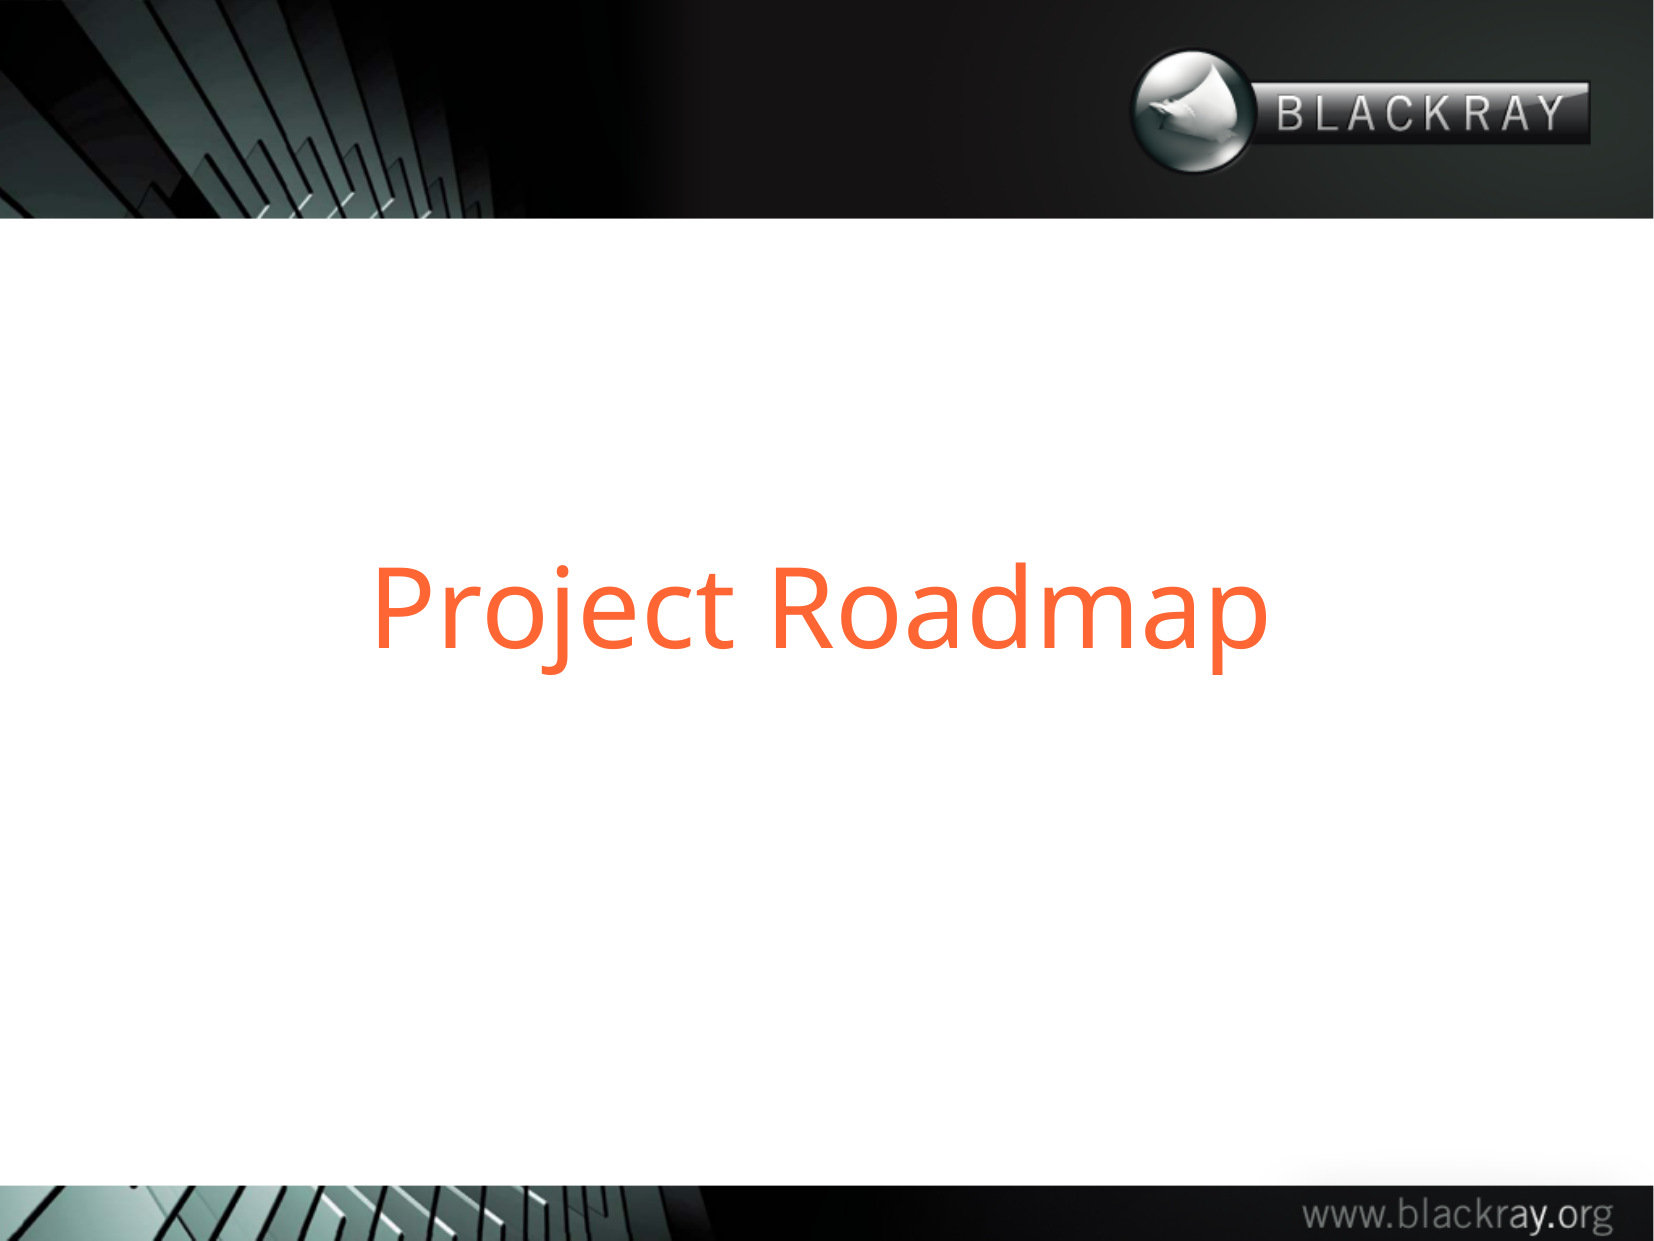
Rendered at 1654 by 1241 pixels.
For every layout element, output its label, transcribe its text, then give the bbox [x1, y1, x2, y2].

picture [0, 0, 1654, 1241]
title Project Roadmap [76, 420, 1565, 790]
